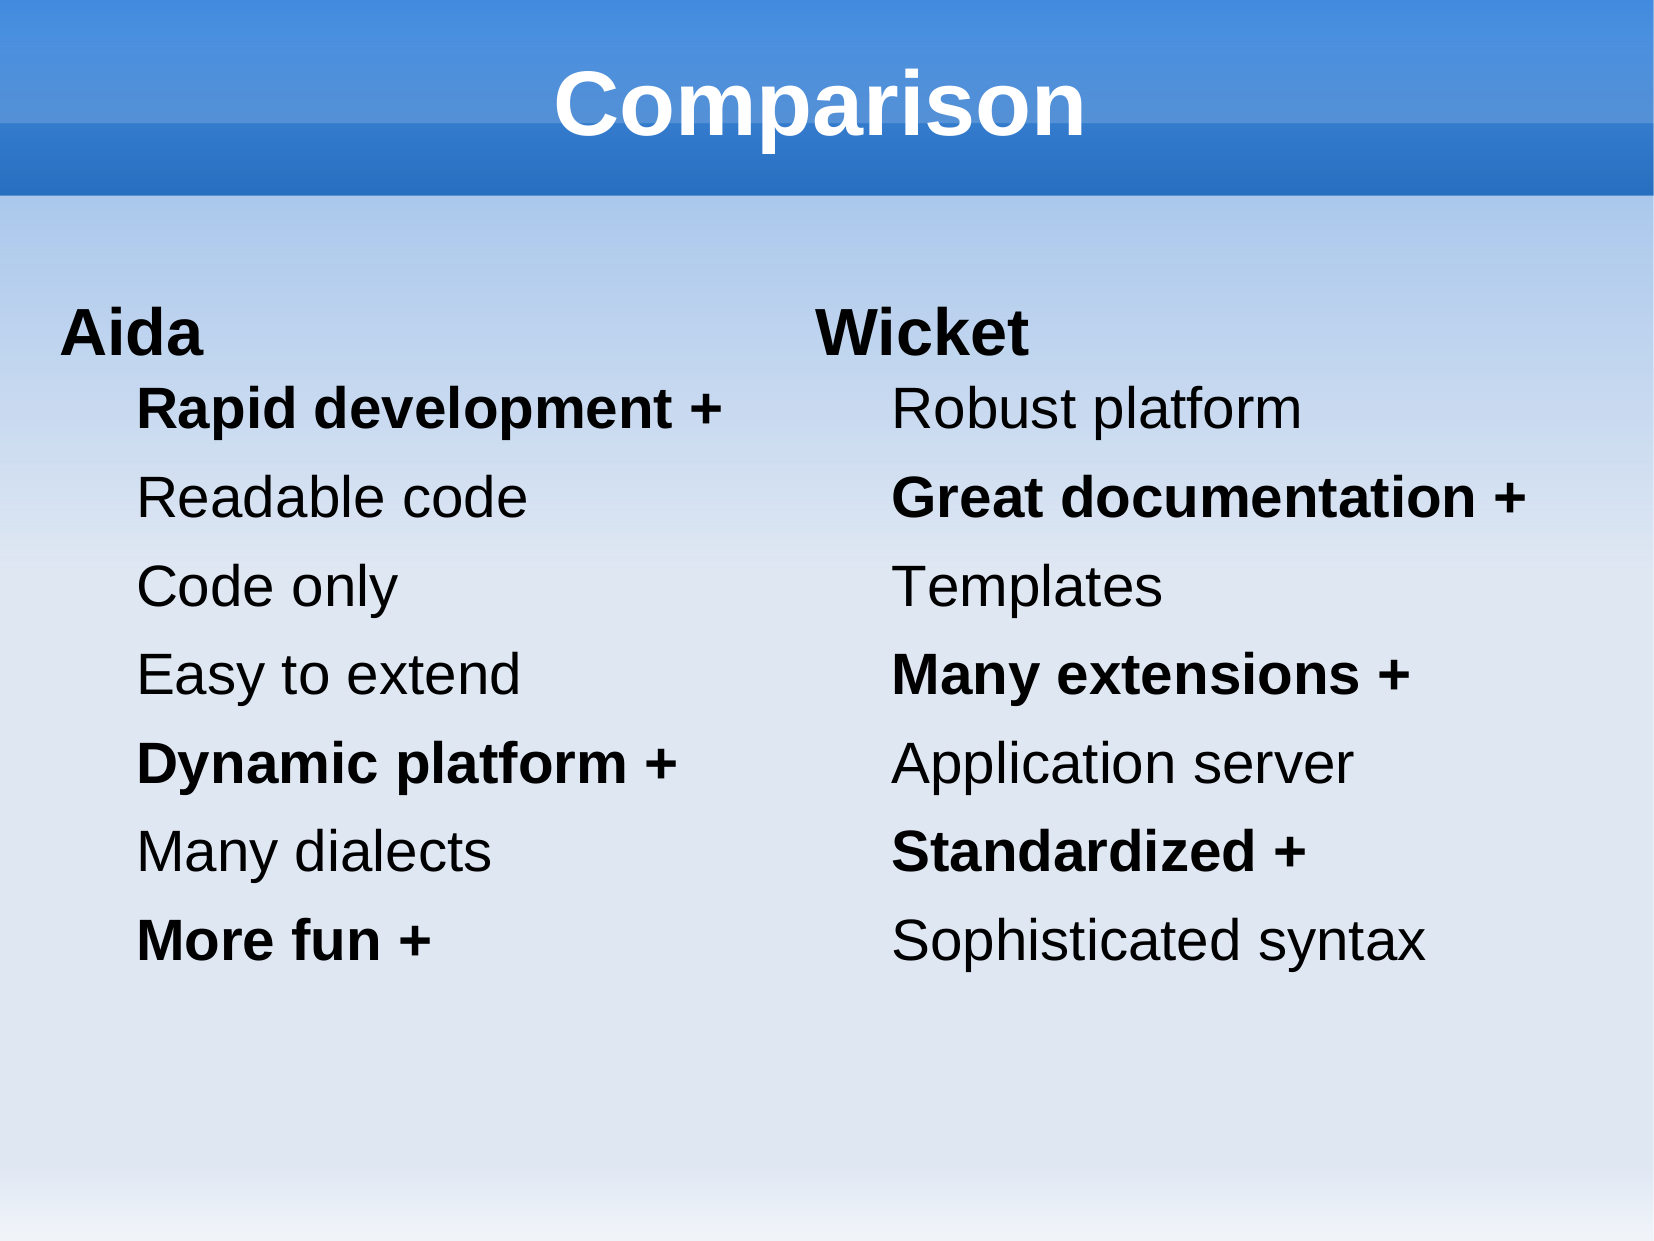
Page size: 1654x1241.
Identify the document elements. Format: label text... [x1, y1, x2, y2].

title Comparison [76, 0, 1565, 208]
picture [0, 0, 1654, 1241]
list Aida Rapid development + Readable code Code only Easy to extend Dynamic platform + Many dialects More fun + [41, 295, 797, 1099]
list Wicket Robust platform Great documentation + Templates Many extensions + Application server Standardized + Sophisticated syntax [797, 295, 1595, 1099]
